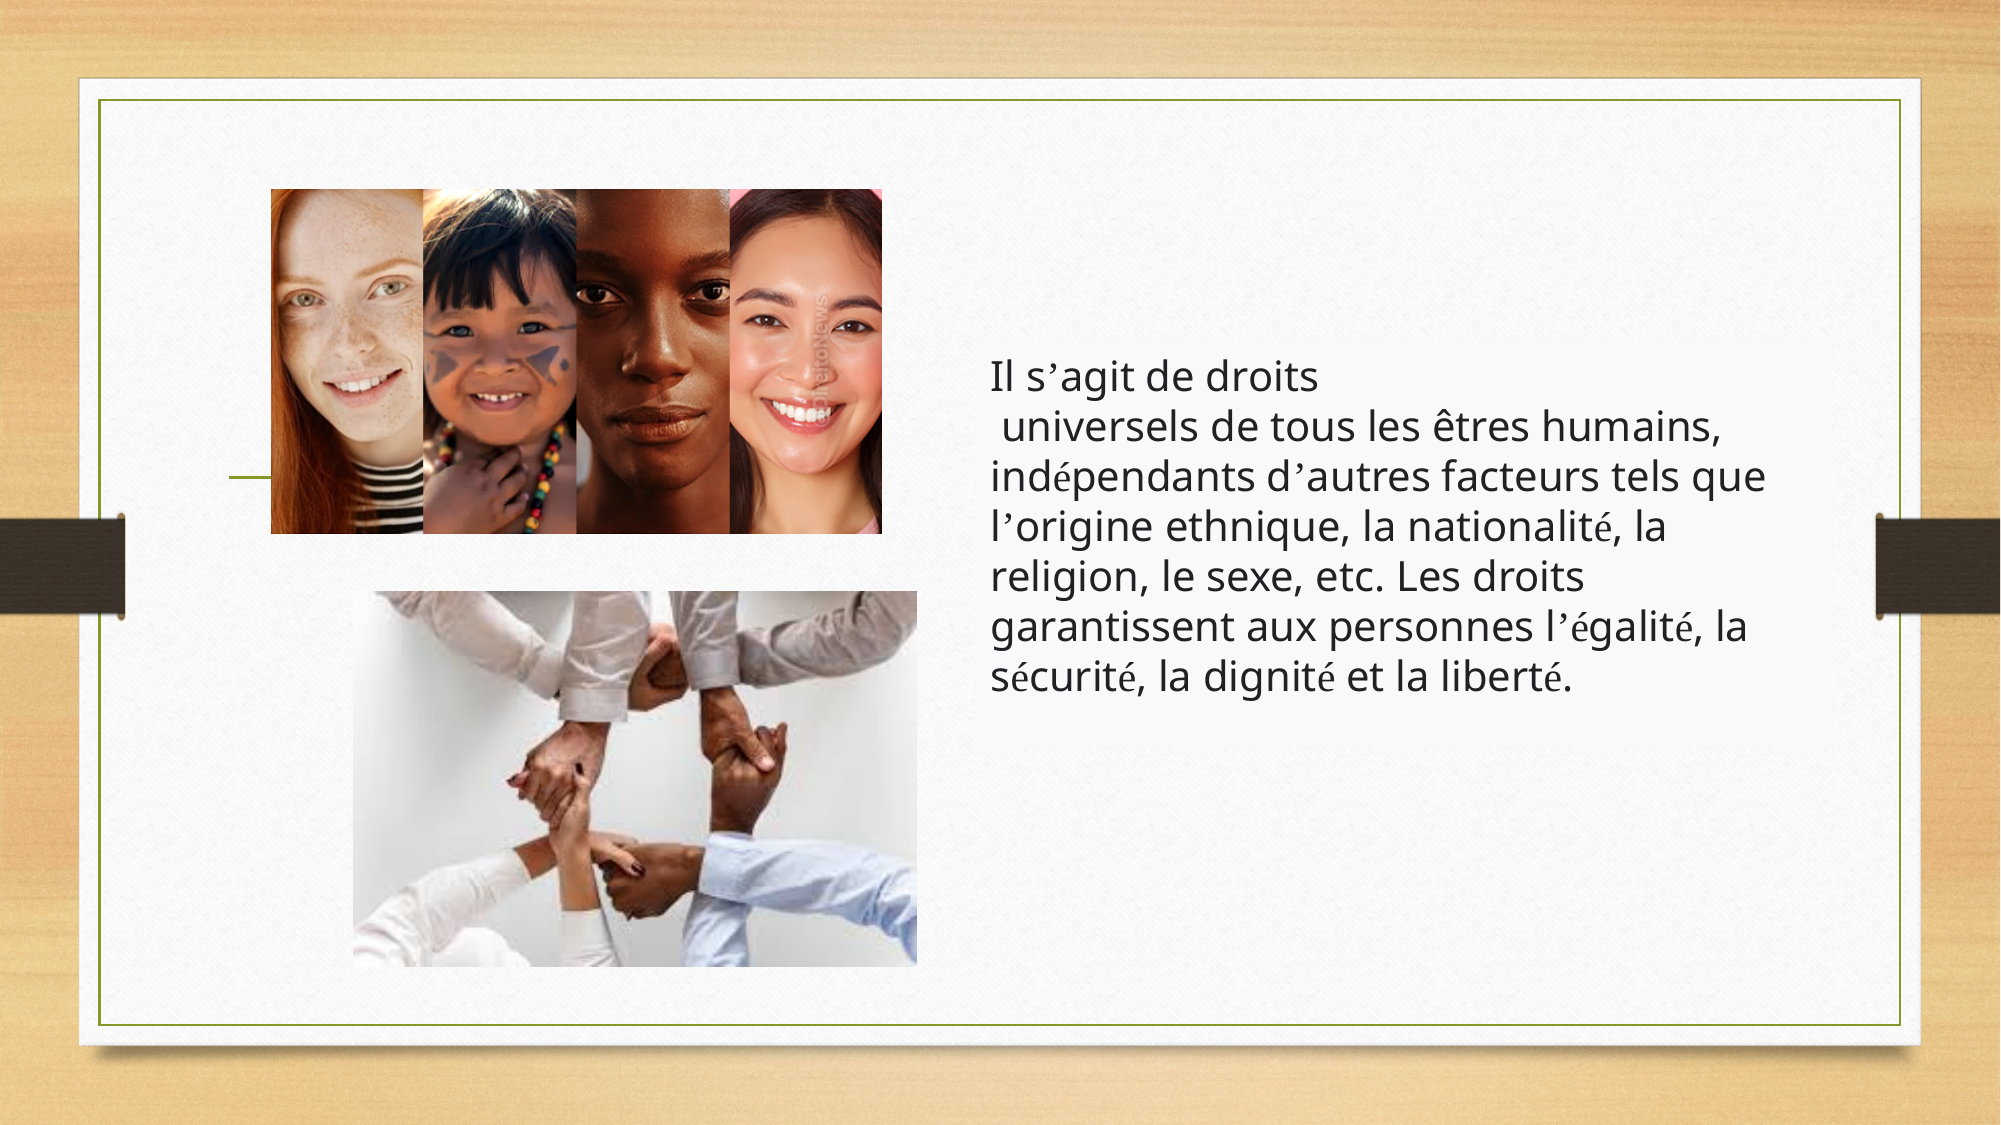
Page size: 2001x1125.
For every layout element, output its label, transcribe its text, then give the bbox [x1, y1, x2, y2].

picture [271, 189, 882, 534]
picture [353, 591, 917, 967]
list Il s’agit de droits universels de tous les êtres humains, indépendants d’autres facteurs tels que l’origine ethnique, la nationalité, la religion, le sexe, etc. Les droits garantissent aux personnes l’égalité, la sécurité, la dignité et la liberté. [975, 340, 1832, 747]
